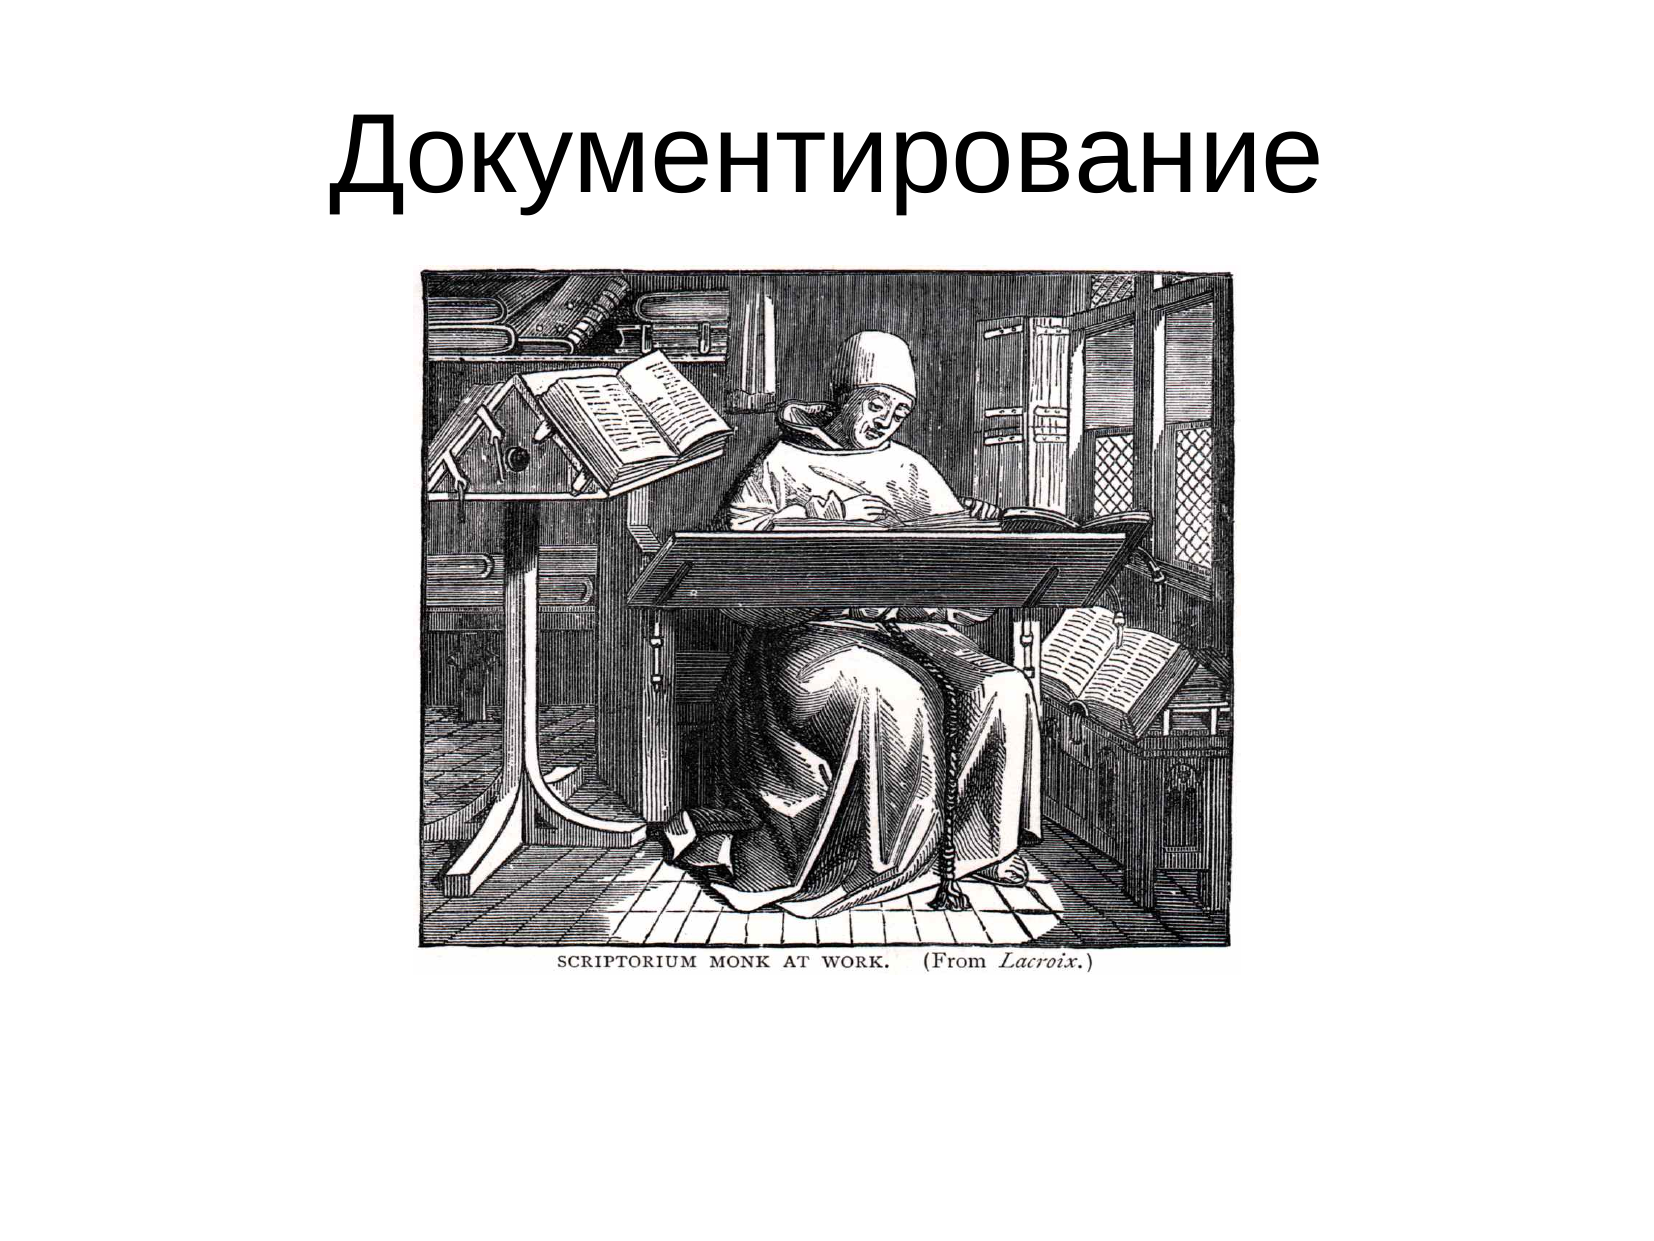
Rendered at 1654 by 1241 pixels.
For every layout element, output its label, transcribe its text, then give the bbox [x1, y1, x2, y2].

picture [413, 265, 1241, 975]
title Документирование [82, 49, 1571, 257]
